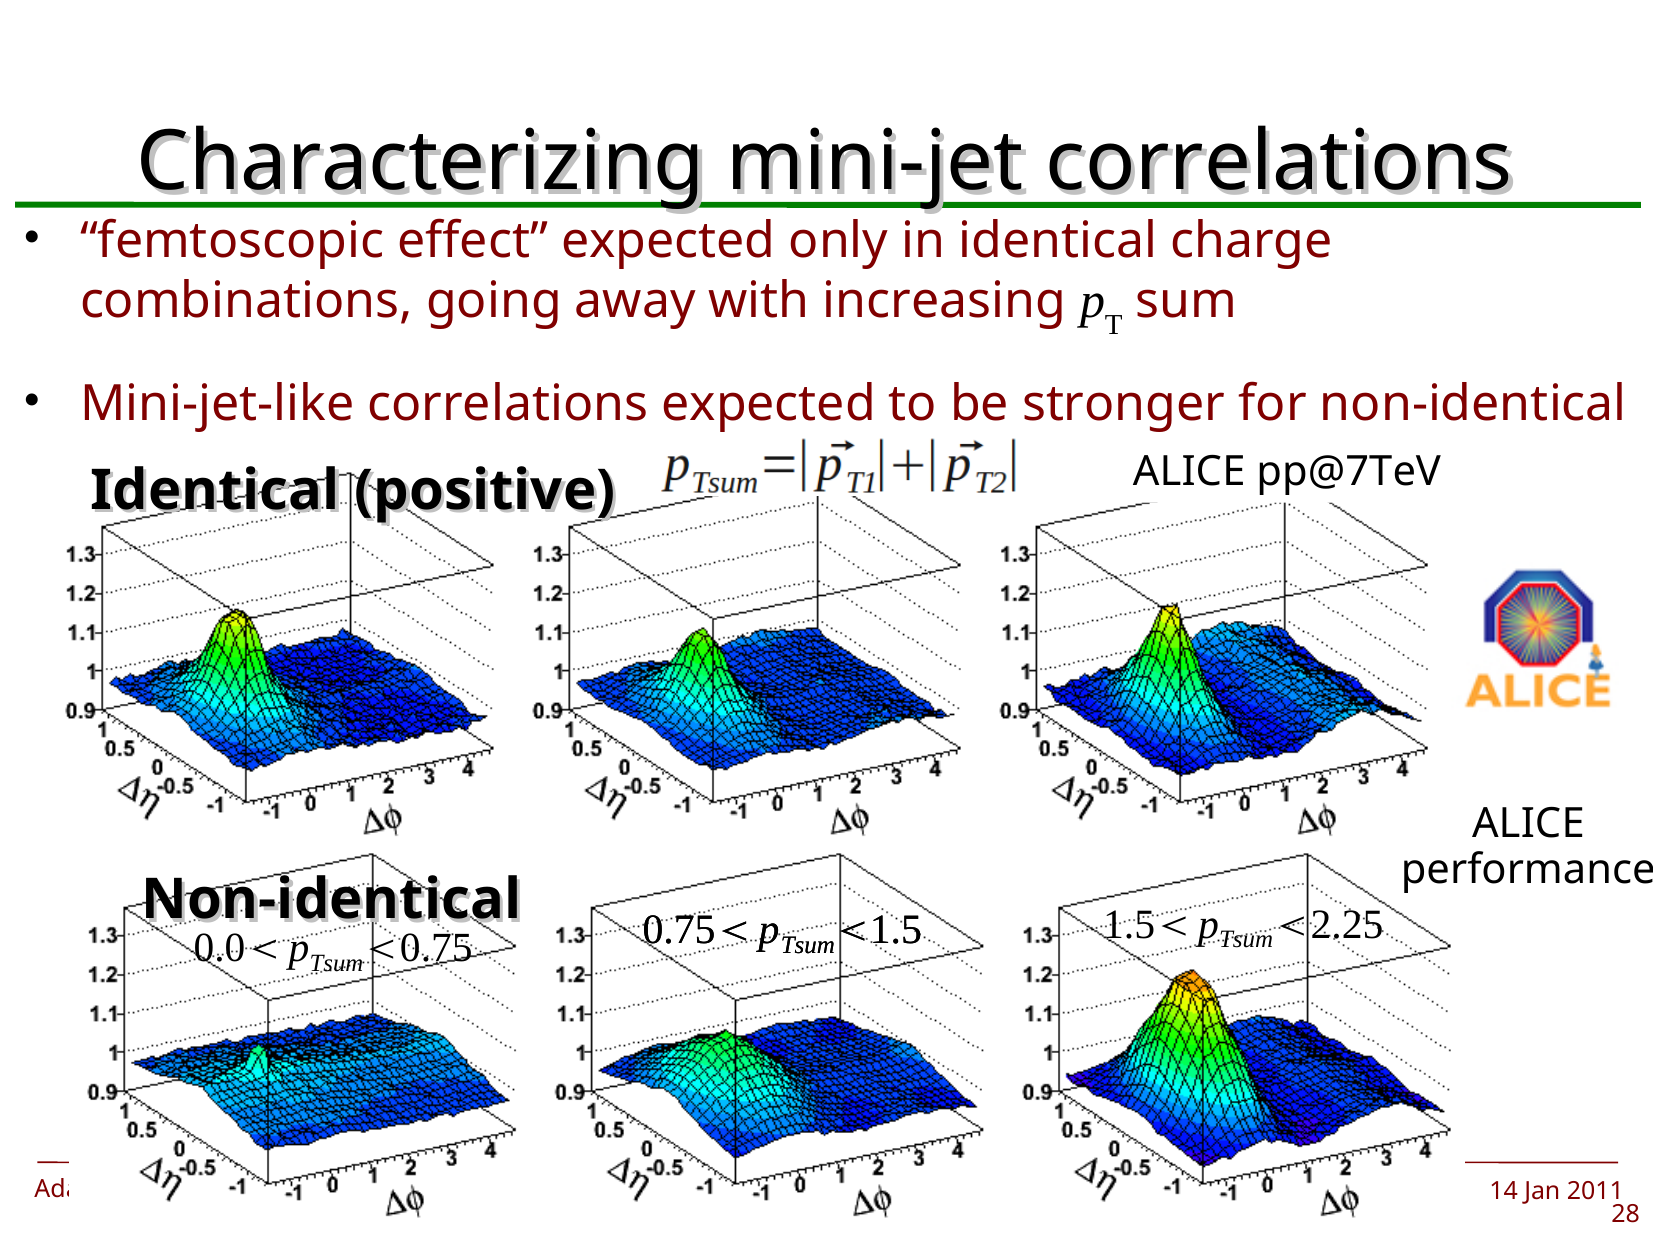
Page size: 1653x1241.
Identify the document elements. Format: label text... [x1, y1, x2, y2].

picture [69, 1135, 1465, 1224]
picture [1451, 561, 1627, 720]
title Characterizing mini-jet correlations [119, 52, 1531, 206]
text_box ALICE performance [1386, 793, 1653, 901]
list “femtoscopic effect” expected only in identical charge combinations, going away with increasing pT sum Mini-jet-like correlations expected to be stronger for non-identical [23, 206, 1631, 1135]
text_box ALICE pp@7TeV [1118, 441, 1438, 503]
